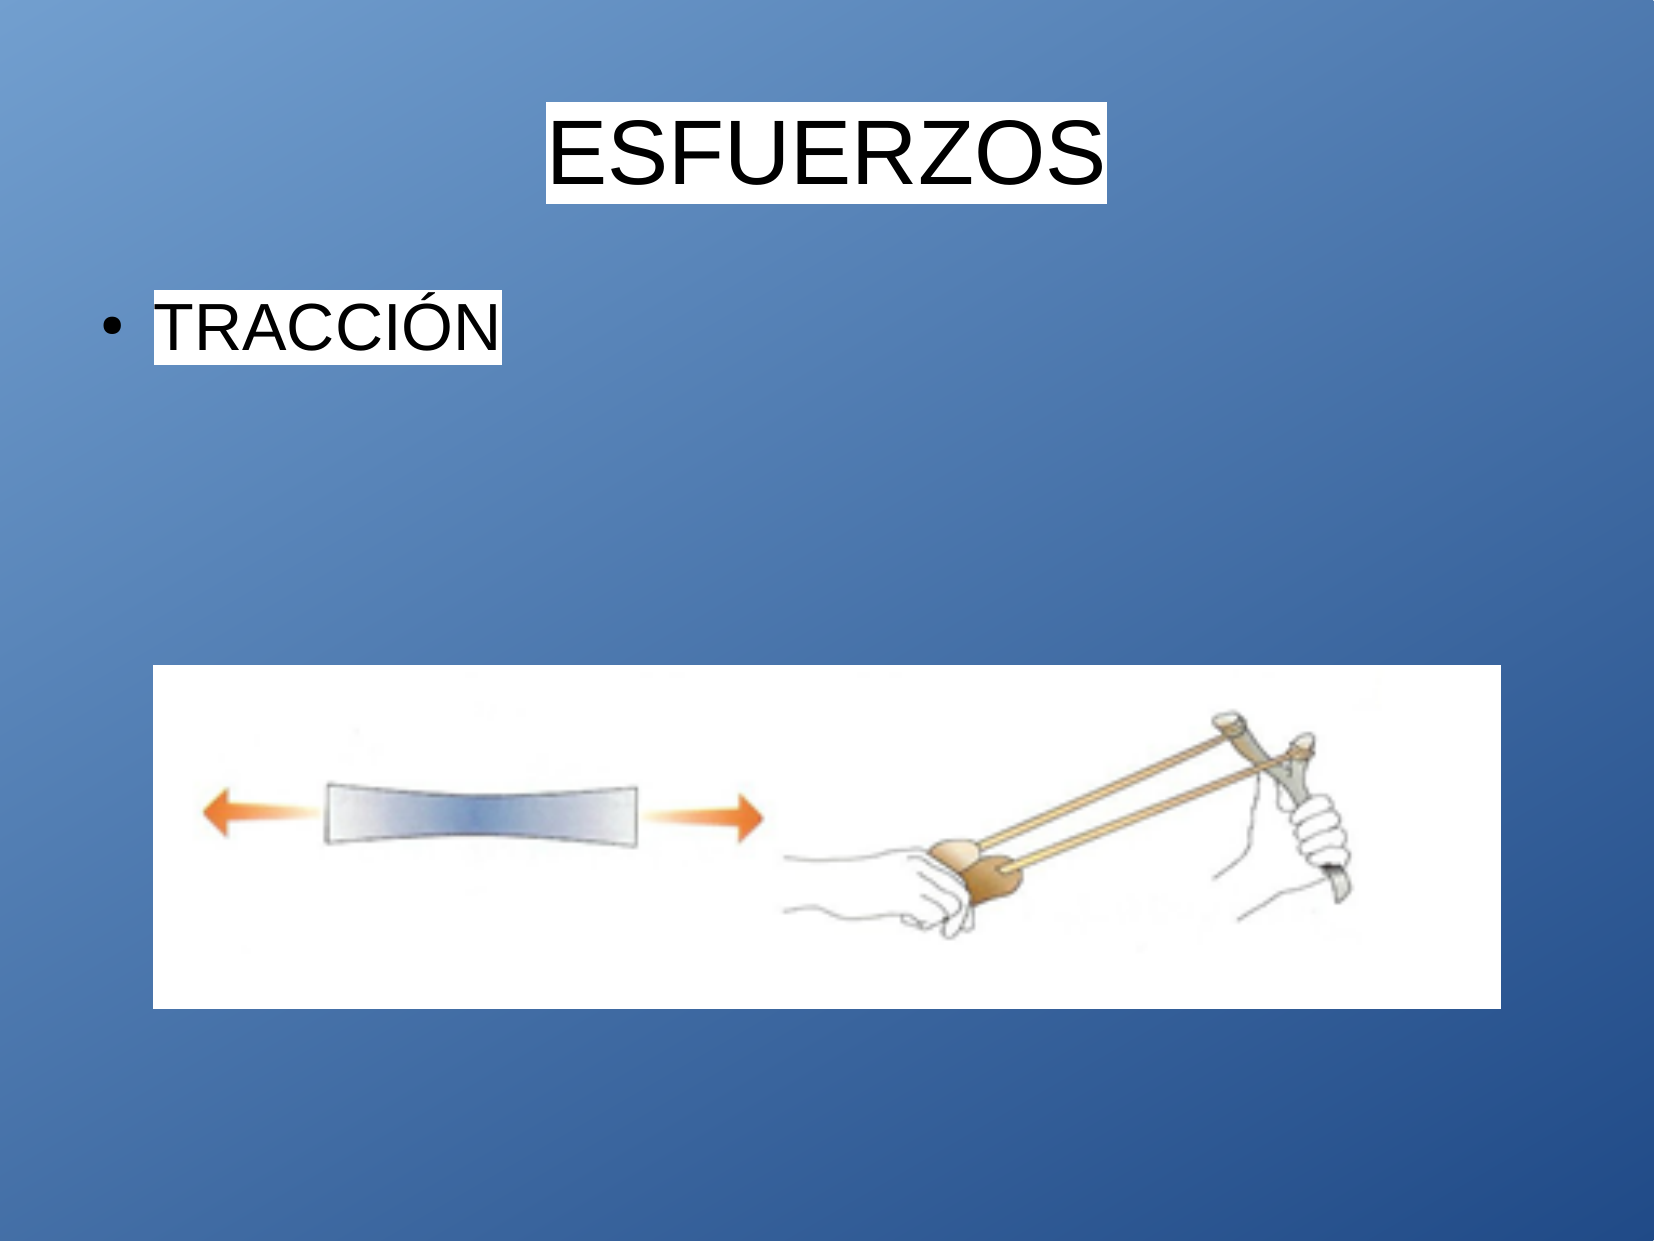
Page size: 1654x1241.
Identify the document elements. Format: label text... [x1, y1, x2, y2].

title ESFUERZOS [82, 49, 1571, 257]
list TRACCIÓN [82, 290, 1571, 634]
picture [153, 665, 1501, 1009]
